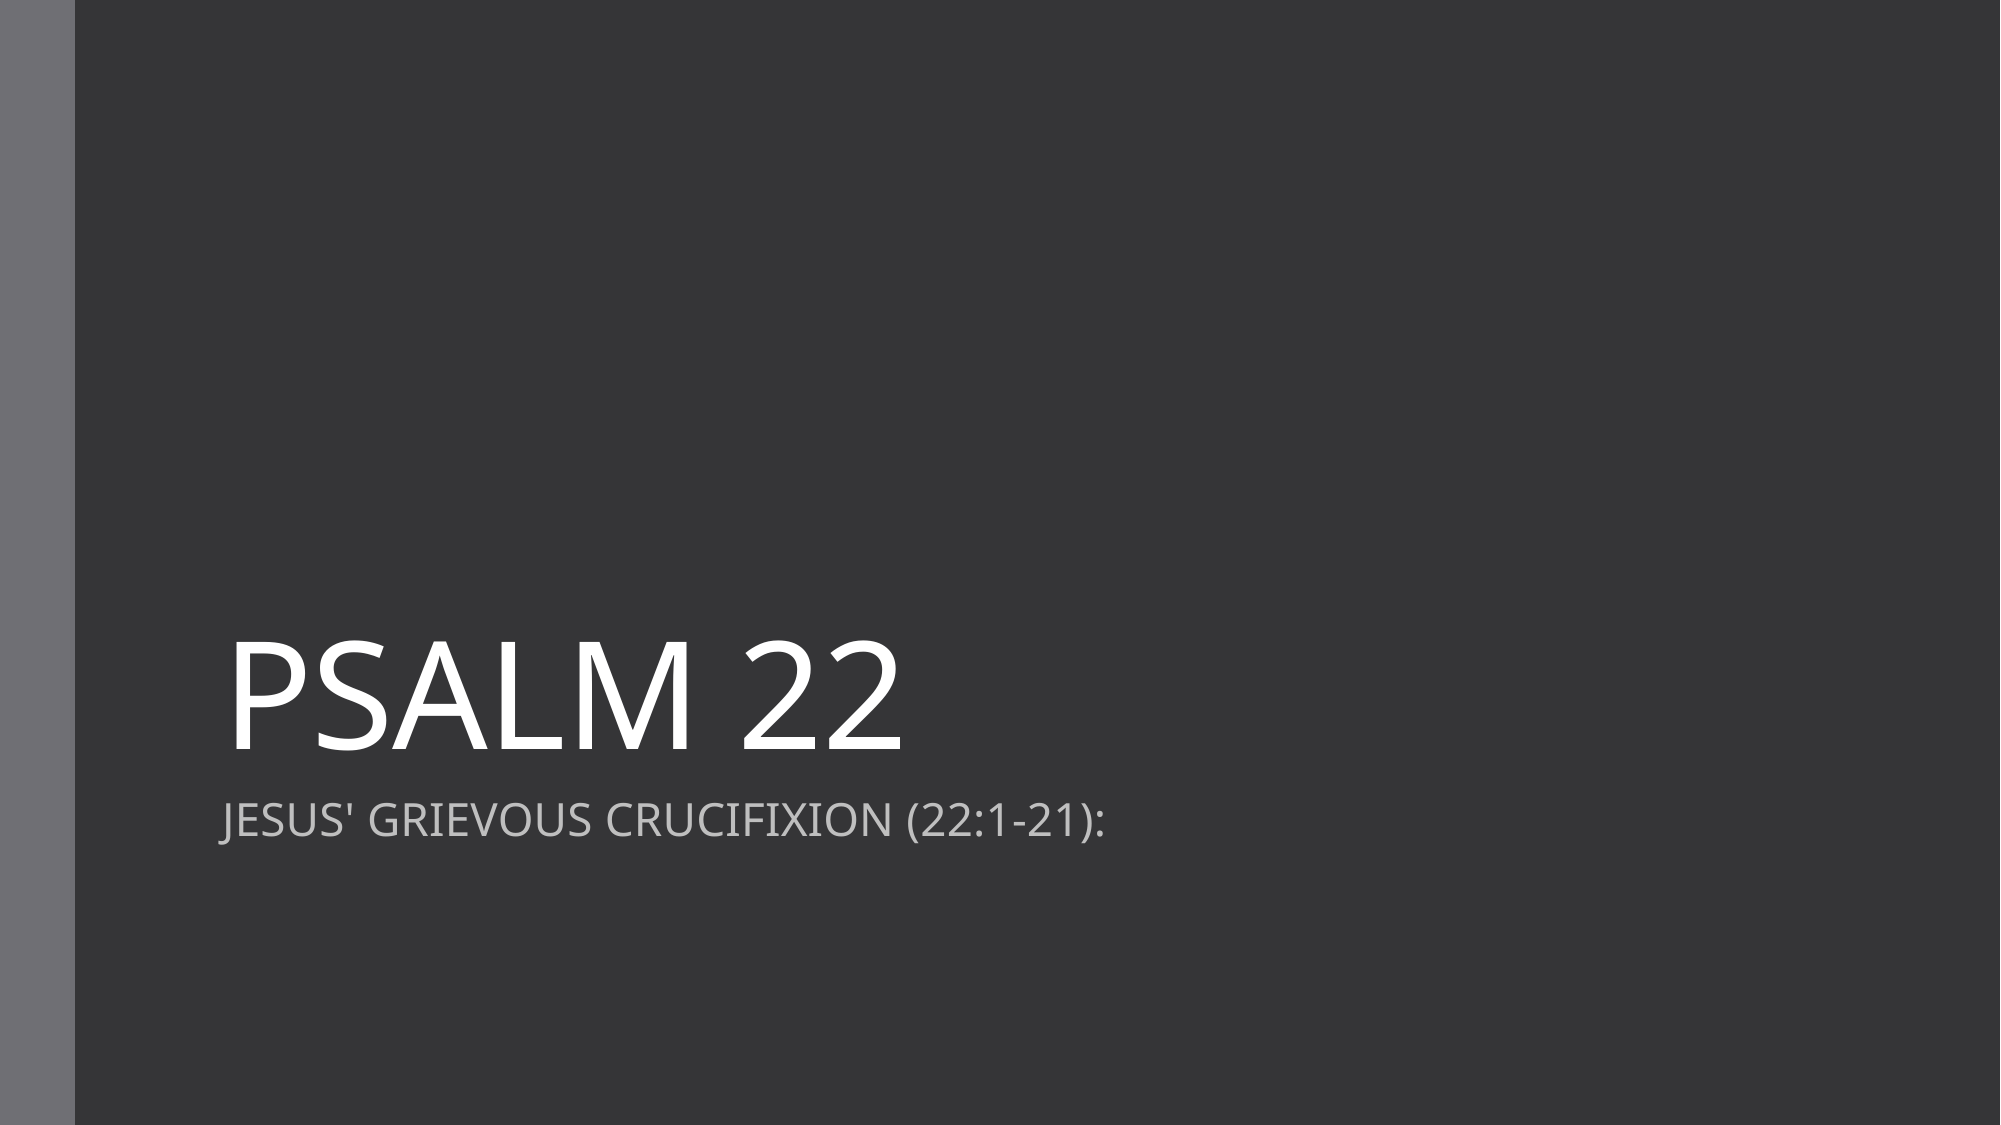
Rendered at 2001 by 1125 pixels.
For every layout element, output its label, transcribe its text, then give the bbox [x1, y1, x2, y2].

title PSALM 22 [206, 124, 1752, 787]
subtitle JESUS' GRIEVOUS CRUCIFIXION (22:1-21): [206, 787, 1752, 1066]
